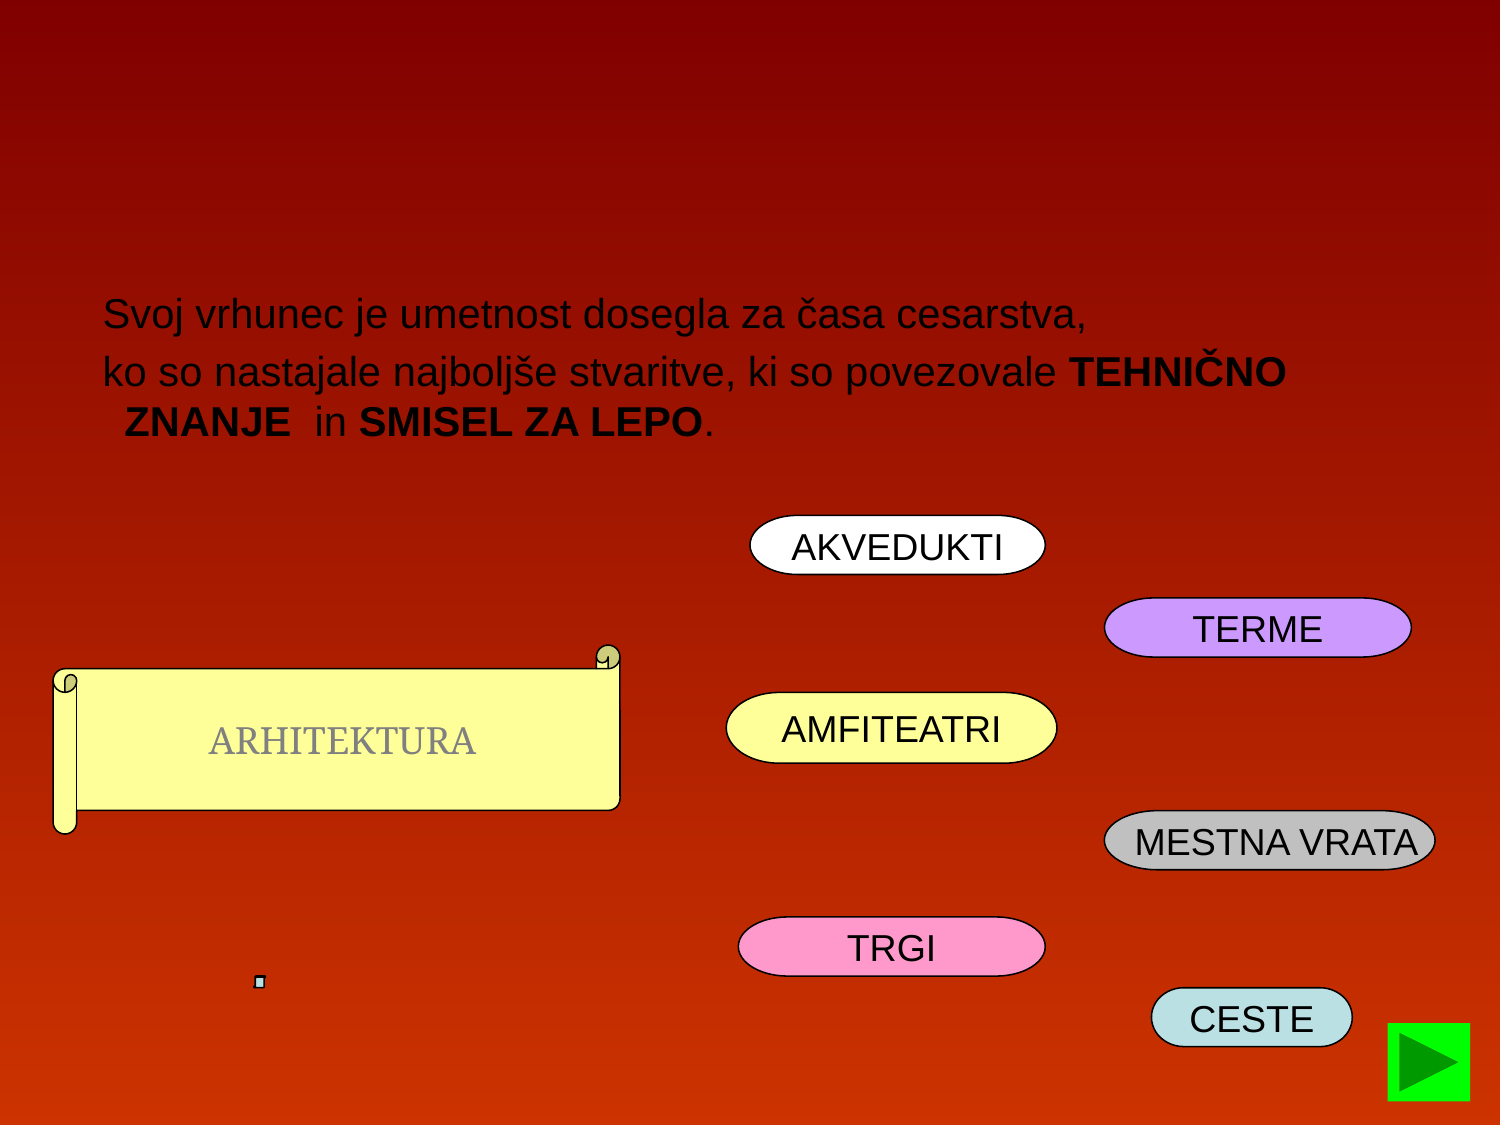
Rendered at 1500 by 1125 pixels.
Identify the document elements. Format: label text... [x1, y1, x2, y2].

text_box MESTNA VRATA [1104, 810, 1436, 870]
text_box TERME [1104, 597, 1412, 658]
text_box [253, 976, 266, 988]
text_box AMFITEATRI [726, 692, 1057, 764]
text_box CESTE [1151, 987, 1353, 1047]
text_box [1387, 1023, 1471, 1102]
list Svoj vrhunec je umetnost dosegla za časa cesarstva, ko so nastajale najboljše stvaritve, ki so povezovale TEHNIČNO ZNANJE in SMISEL ZA LEPO. [53, 278, 1404, 1022]
text_box TRGI [738, 916, 1046, 977]
text_box ARHITEKTURA [53, 656, 621, 835]
text_box AKVEDUKTI [749, 515, 1046, 575]
